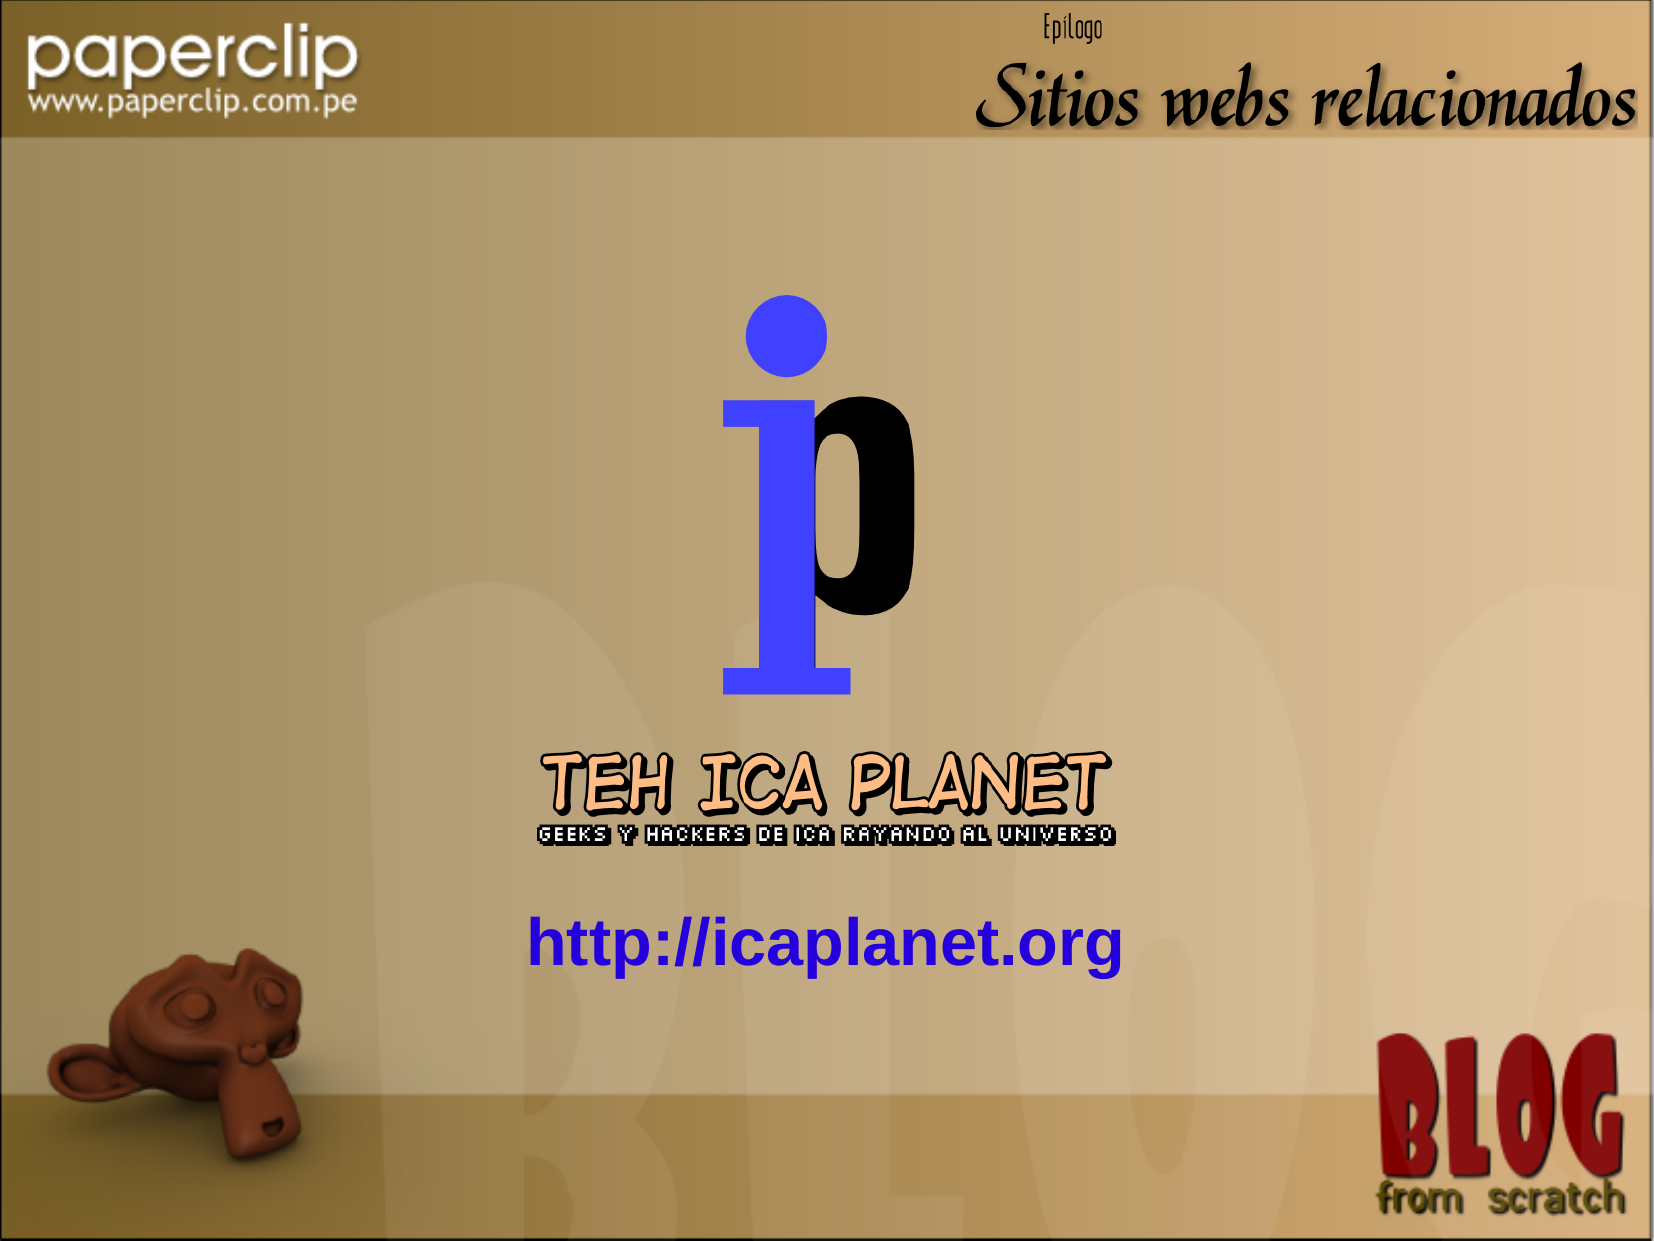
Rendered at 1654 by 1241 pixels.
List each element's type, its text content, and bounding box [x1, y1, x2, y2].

picture [0, 0, 1654, 1241]
text_box http://icaplanet.org [511, 897, 1143, 988]
